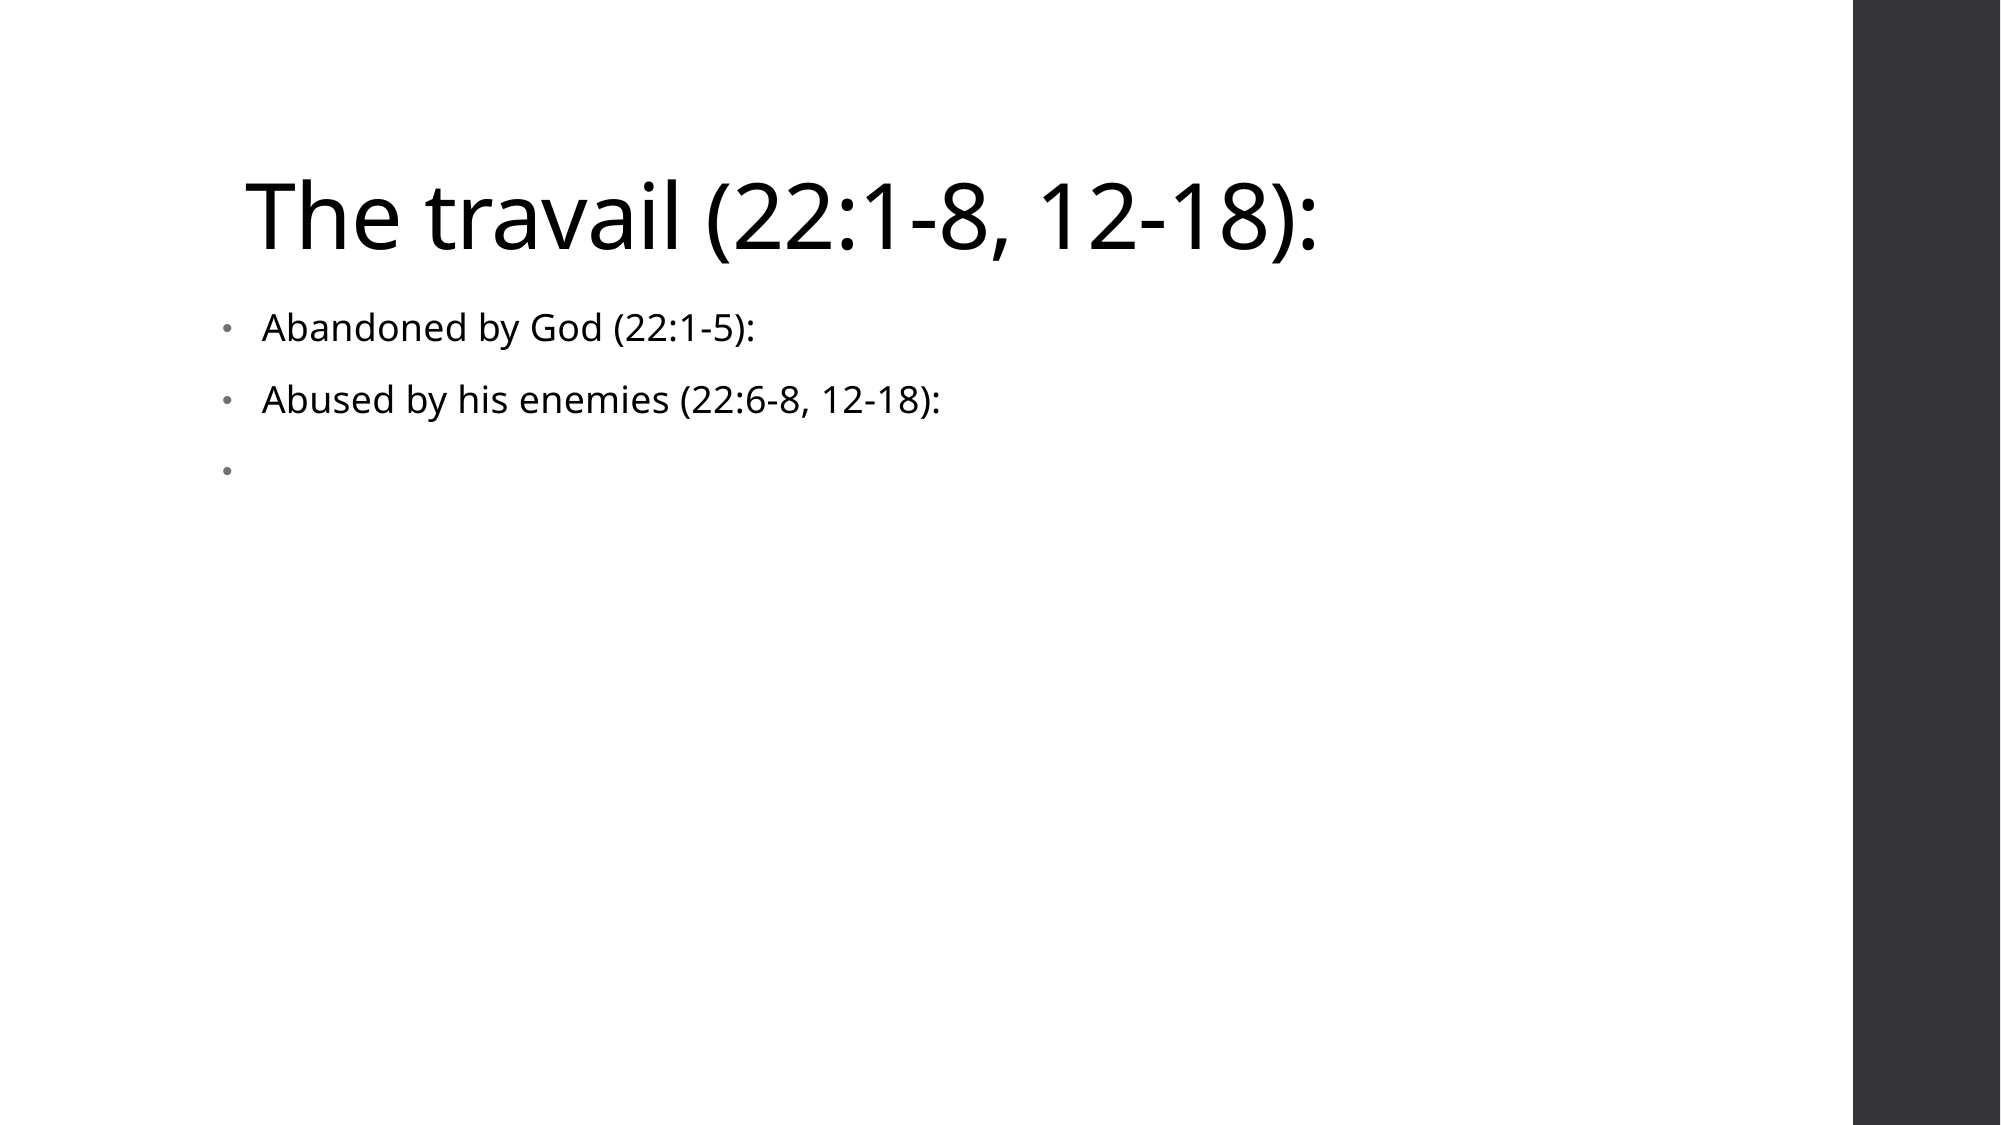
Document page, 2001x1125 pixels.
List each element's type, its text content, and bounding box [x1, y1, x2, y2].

list Abandoned by God (22:1-5): Abused by his enemies (22:6-8, 12-18): [206, 299, 1617, 1014]
title The travail (22:1-8, 12-18): [206, 60, 1797, 278]
